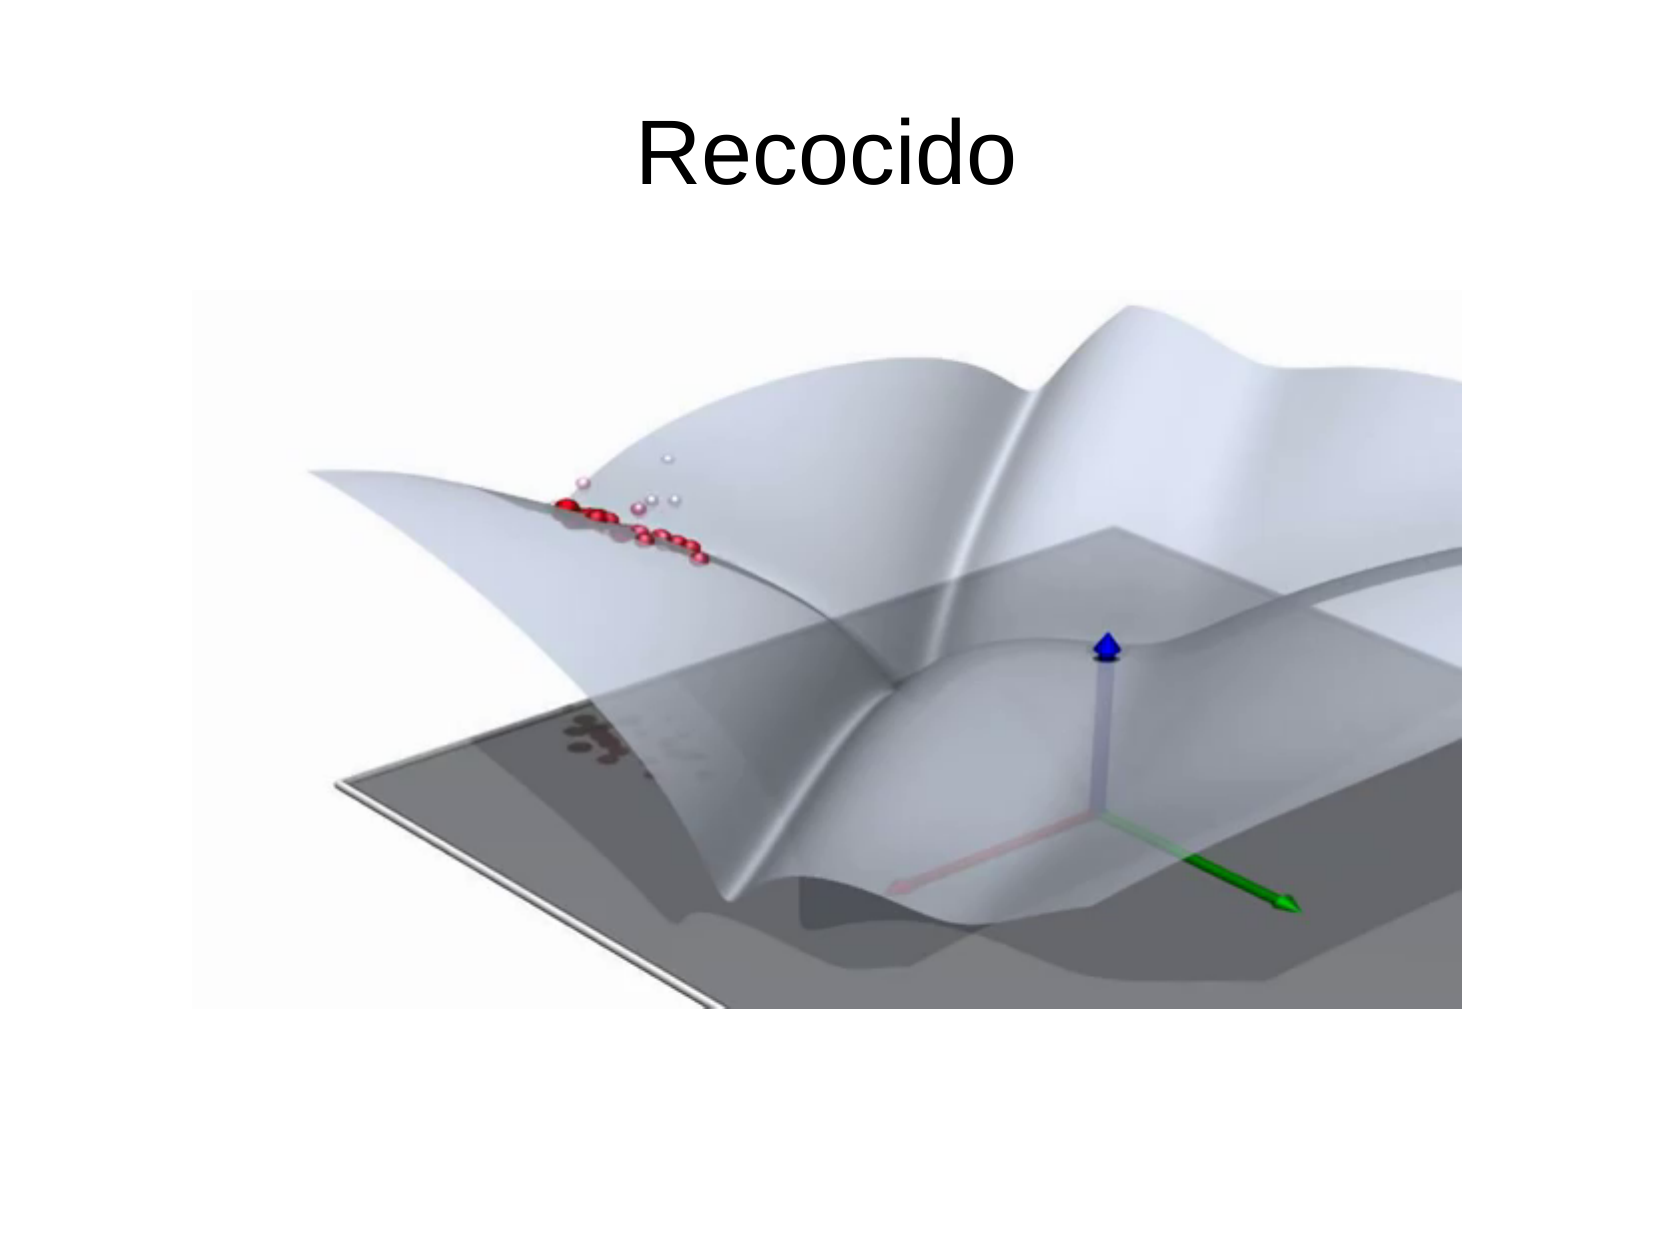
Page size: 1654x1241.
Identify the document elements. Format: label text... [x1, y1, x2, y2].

title Recocido [82, 49, 1571, 257]
text_box [191, 290, 1462, 1010]
